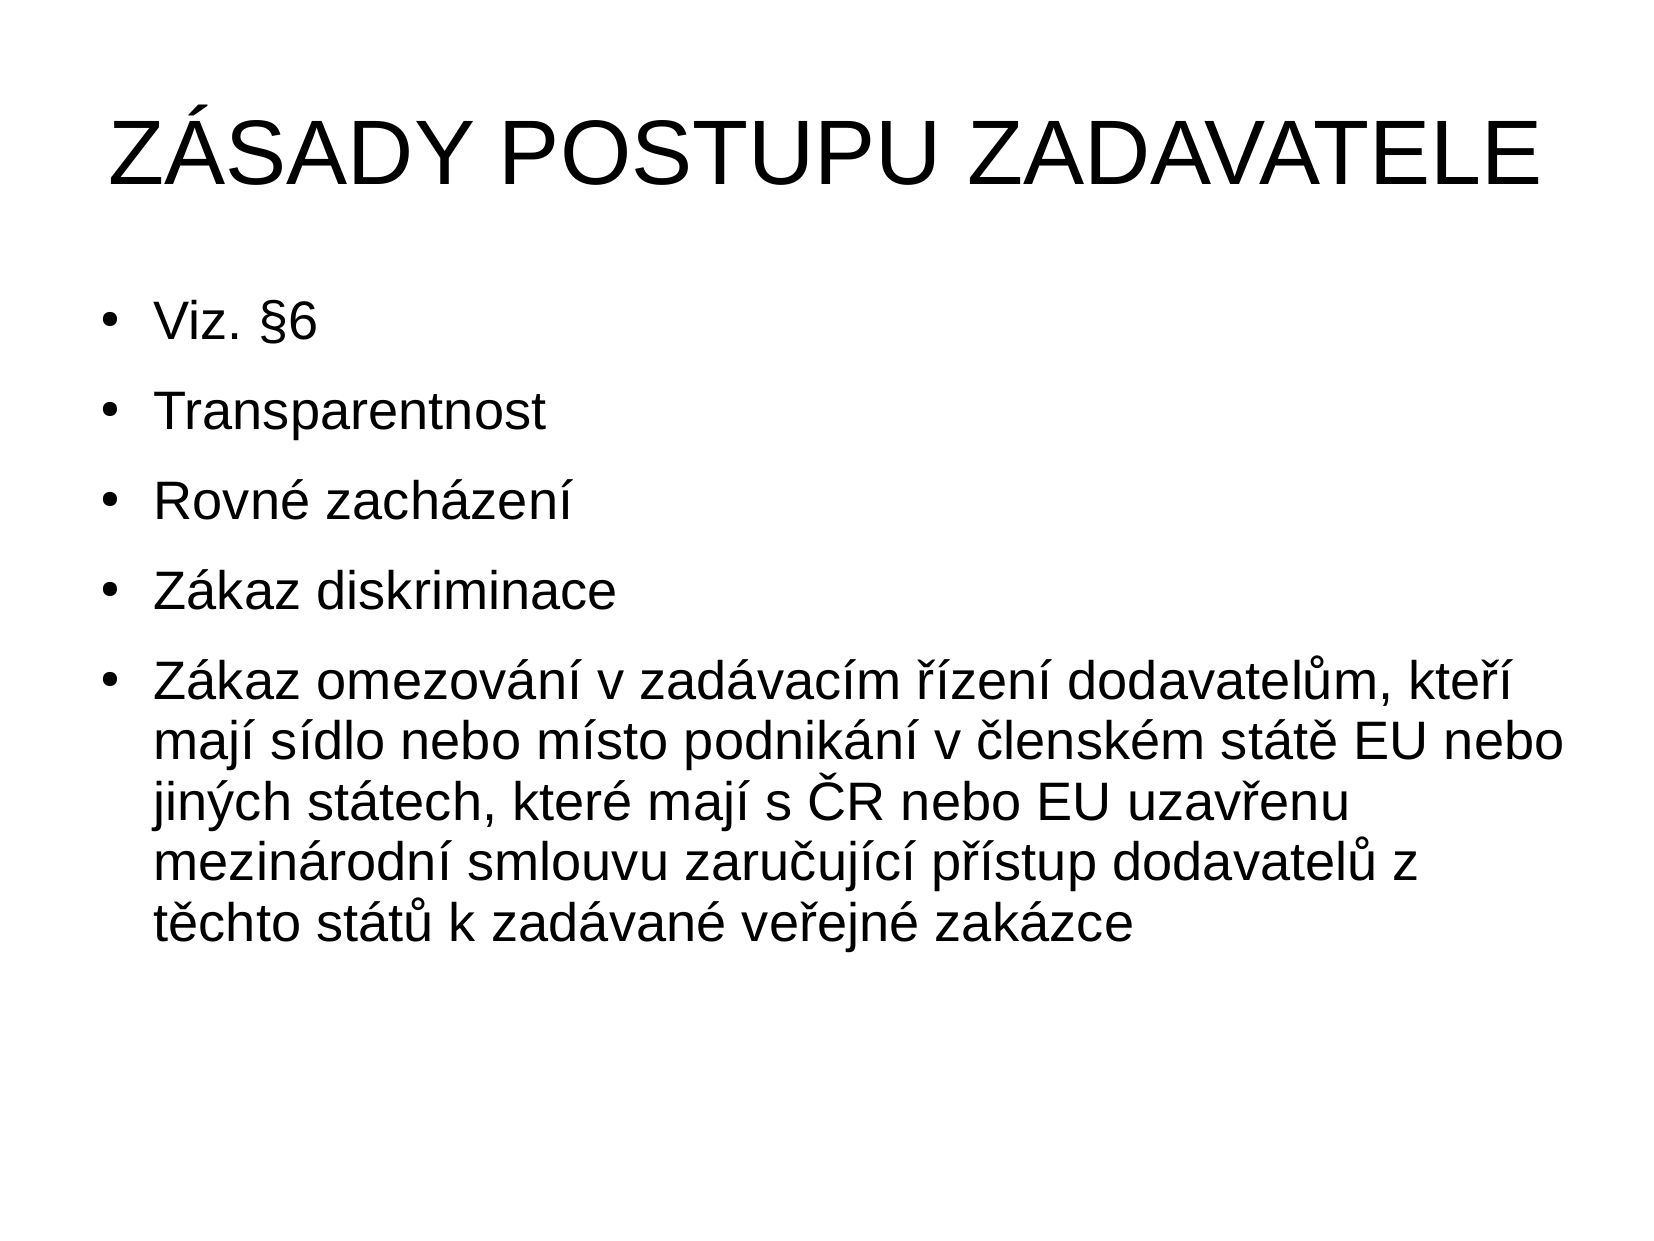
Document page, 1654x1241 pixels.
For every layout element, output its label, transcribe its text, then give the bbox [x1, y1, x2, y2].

title ZÁSADY POSTUPU ZADAVATELE [82, 49, 1571, 257]
list Viz. §6 Transparentnost Rovné zacházení Zákaz diskriminace Zákaz omezování v zadávacím řízení dodavatelům, kteří mají sídlo nebo místo podnikání v členském státě EU nebo jiných státech, které mají s ČR nebo EU uzavřenu mezinárodní smlouvu zaručující přístup dodavatelů z těchto států k zadávané veřejné zakázce [82, 290, 1571, 1109]
